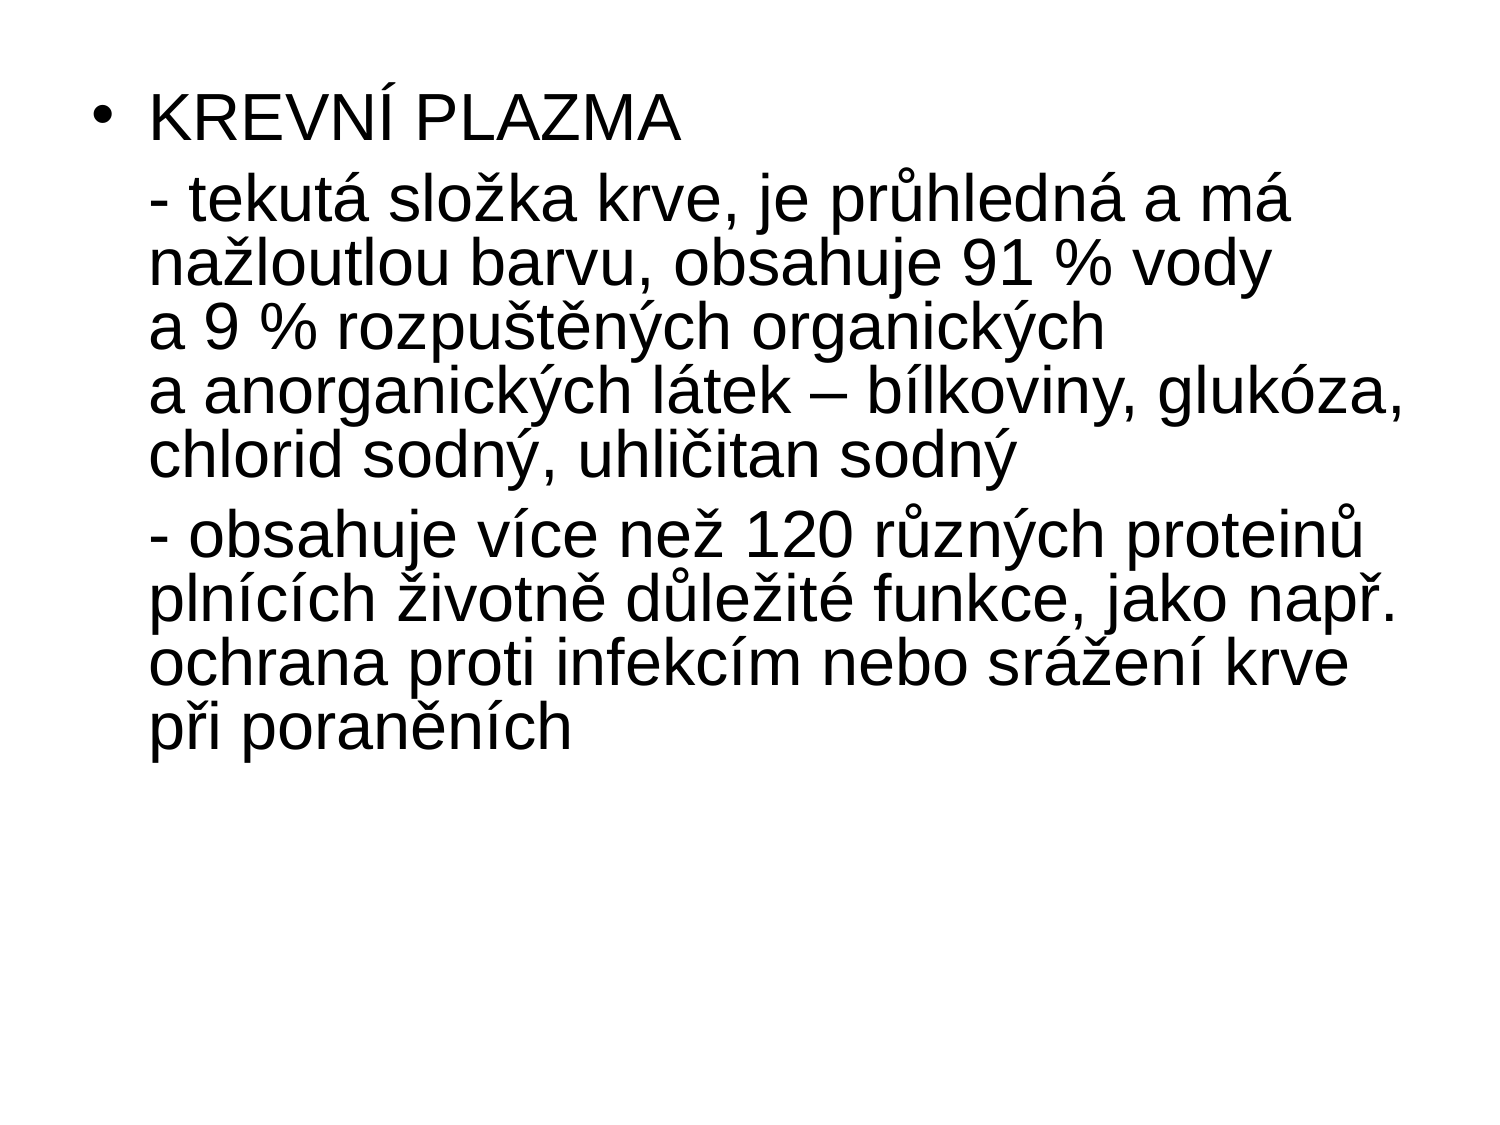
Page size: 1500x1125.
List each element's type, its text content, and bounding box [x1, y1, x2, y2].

list KREVNÍ PLAZMA - tekutá složka krve, je průhledná a má nažloutlou barvu, obsahuje 91 % vody a 9 % rozpuštěných organických a anorganických látek – bílkoviny, glukóza, chlorid sodný, uhličitan sodný - obsahuje více než 120 různých proteinů plnících životně důležité funkce, jako např. ochrana proti infekcím nebo srážení krve při poraněních [76, 81, 1427, 1010]
